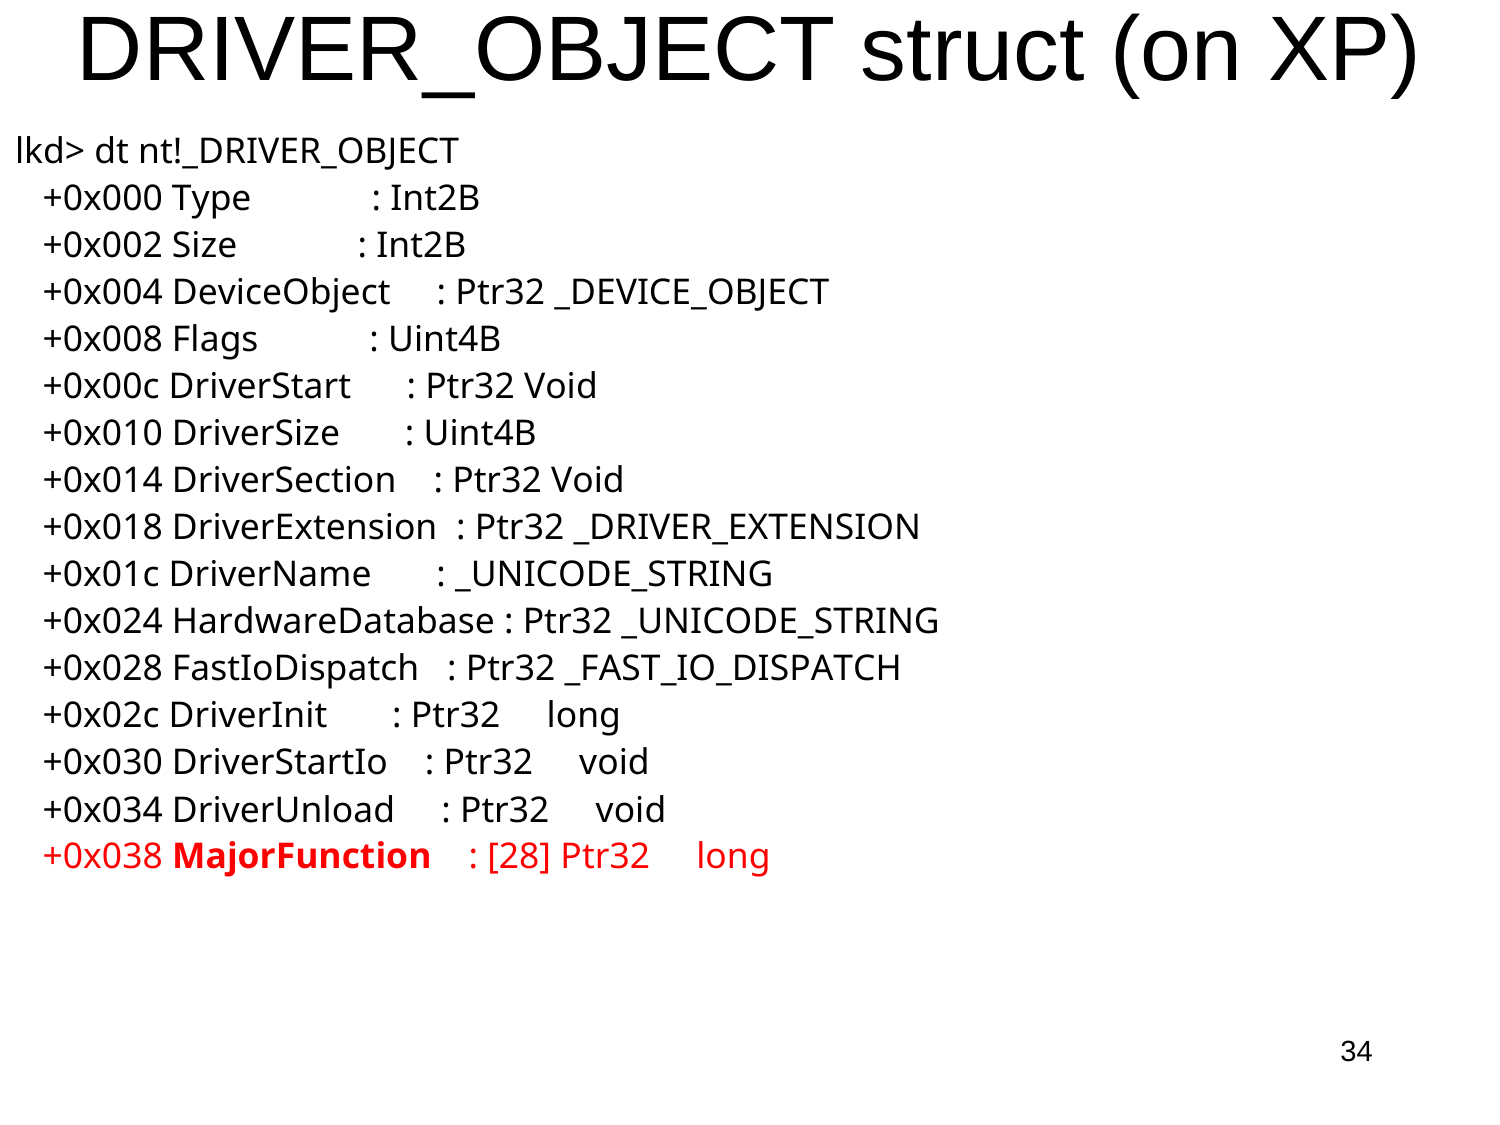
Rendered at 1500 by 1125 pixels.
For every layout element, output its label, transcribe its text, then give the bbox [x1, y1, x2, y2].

text_box <number> [1074, 1025, 1388, 1101]
title DRIVER_OBJECT struct (on XP) [0, 0, 1500, 138]
list lkd> dt nt!_DRIVER_OBJECT +0x000 Type : Int2B +0x002 Size : Int2B +0x004 DeviceObject : Ptr32 _DEVICE_OBJECT +0x008 Flags : Uint4B +0x00c DriverStart : Ptr32 Void +0x010 DriverSize : Uint4B +0x014 DriverSection : Ptr32 Void +0x018 DriverExtension : Ptr32 _DRIVER_EXTENSION +0x01c DriverName : _UNICODE_STRING +0x024 HardwareDatabase : Ptr32 _UNICODE_STRING +0x028 FastIoDispatch : Ptr32 _FAST_IO_DISPATCH +0x02c DriverInit : Ptr32 long +0x030 DriverStartIo : Ptr32 void +0x034 DriverUnload : Ptr32 void +0x038 MajorFunction : [28] Ptr32 long [0, 124, 1276, 901]
